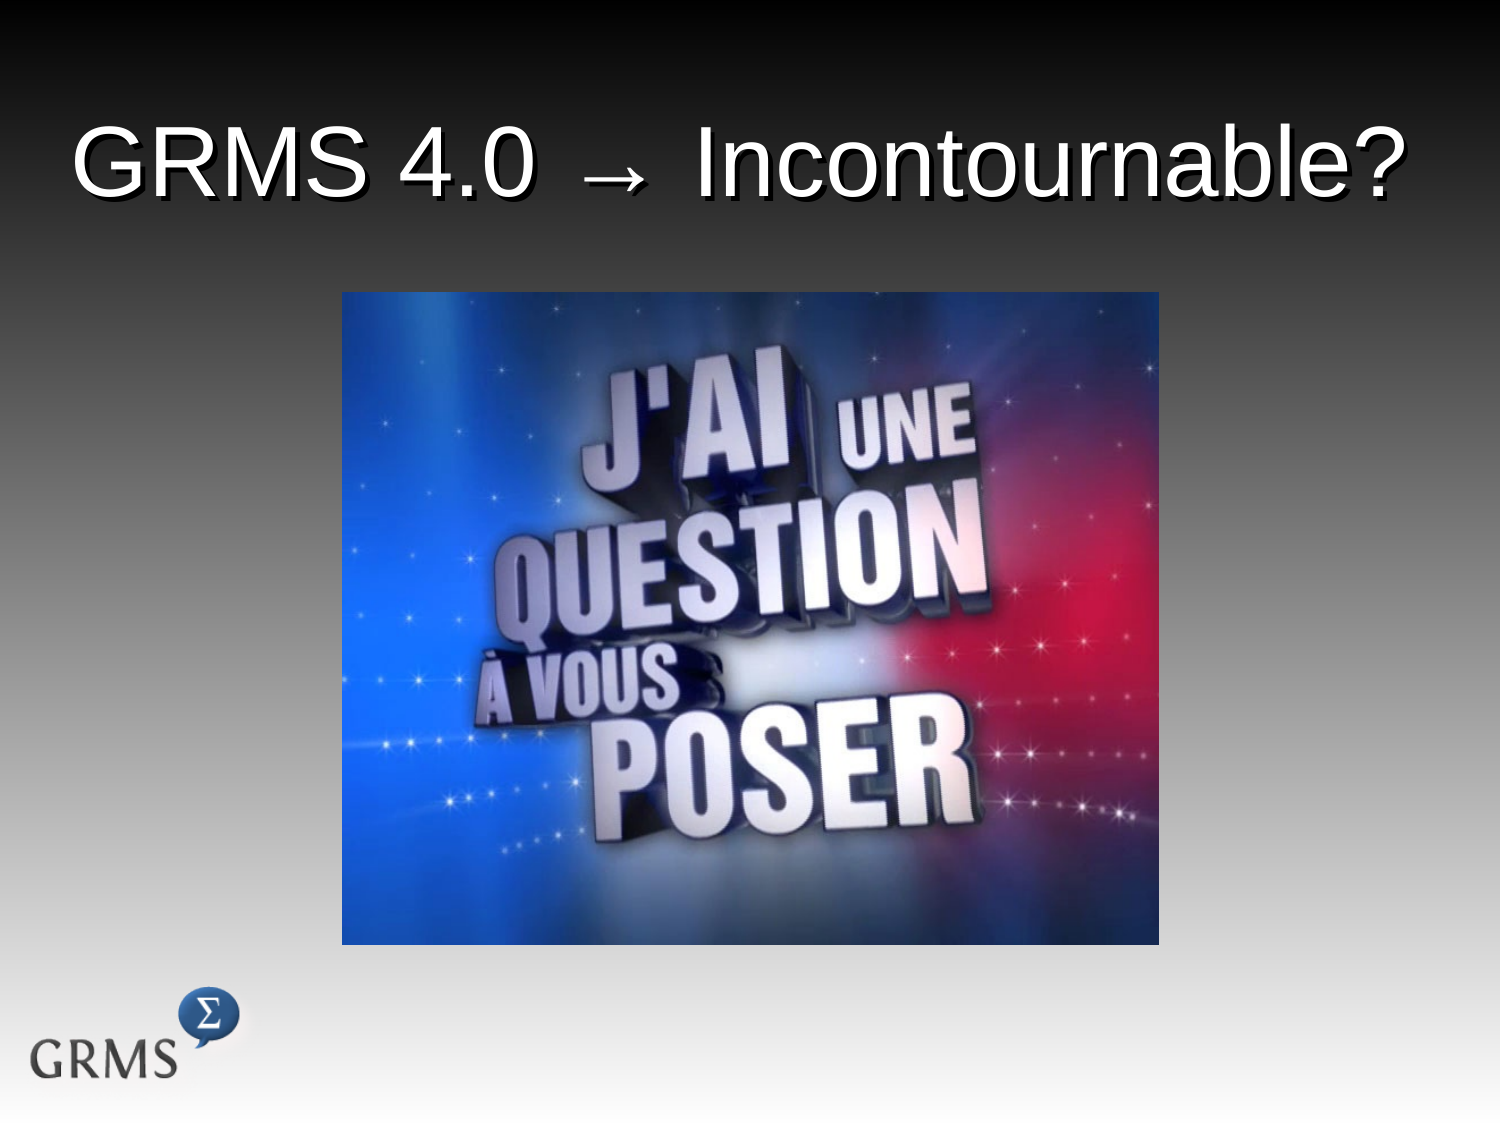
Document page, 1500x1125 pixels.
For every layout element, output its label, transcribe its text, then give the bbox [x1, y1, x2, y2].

title GRMS 4.0 → Incontournable? [70, 59, 1441, 260]
picture [16, 974, 267, 1107]
picture [342, 292, 1159, 945]
